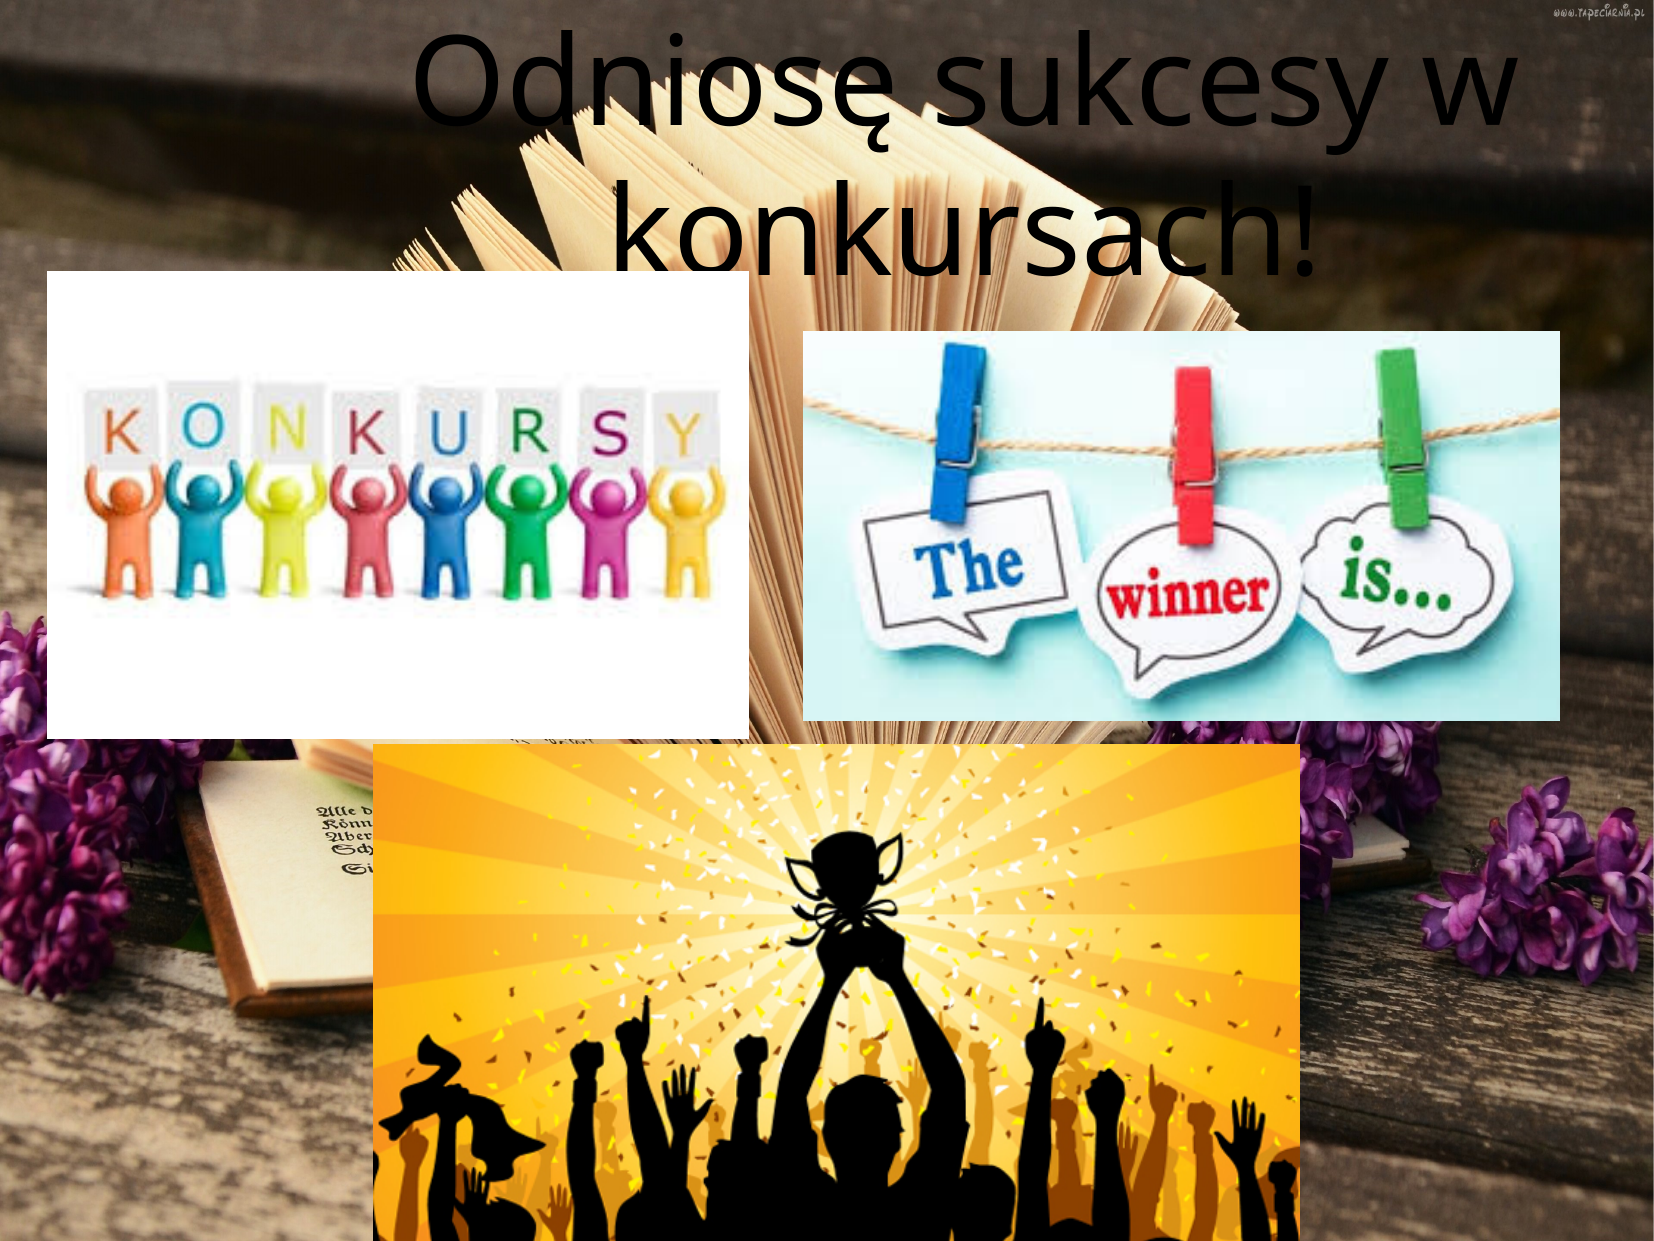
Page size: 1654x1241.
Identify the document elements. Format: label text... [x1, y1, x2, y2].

picture [47, 271, 749, 739]
title Odniosę sukcesy w konkursach! [220, 22, 1654, 279]
picture [803, 331, 1560, 721]
picture [373, 744, 1300, 1241]
